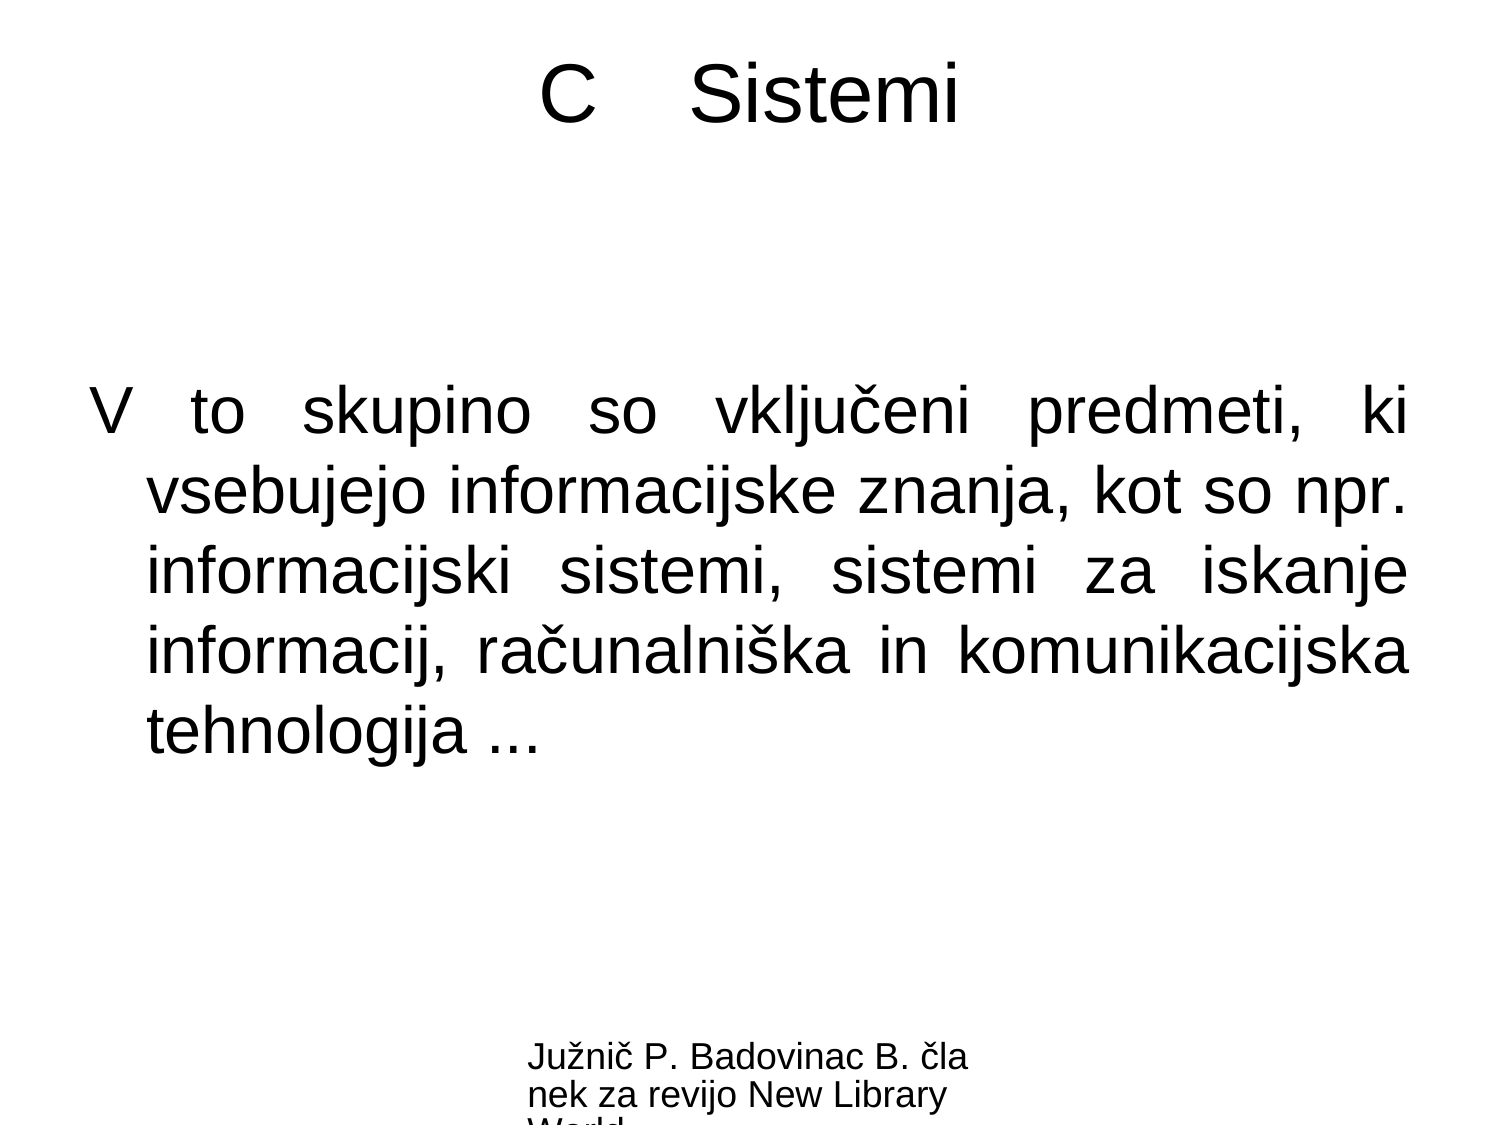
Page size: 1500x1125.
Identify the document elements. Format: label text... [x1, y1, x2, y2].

list V to skupino so vključeni predmeti, ki vsebujejo informacijske znanja, kot so npr. informacijski sistemi, sistemi za iskanje informacij, računalniška in komunikacijska tehnologija ... [75, 262, 1426, 1006]
title C Sistemi [75, 31, 1426, 247]
